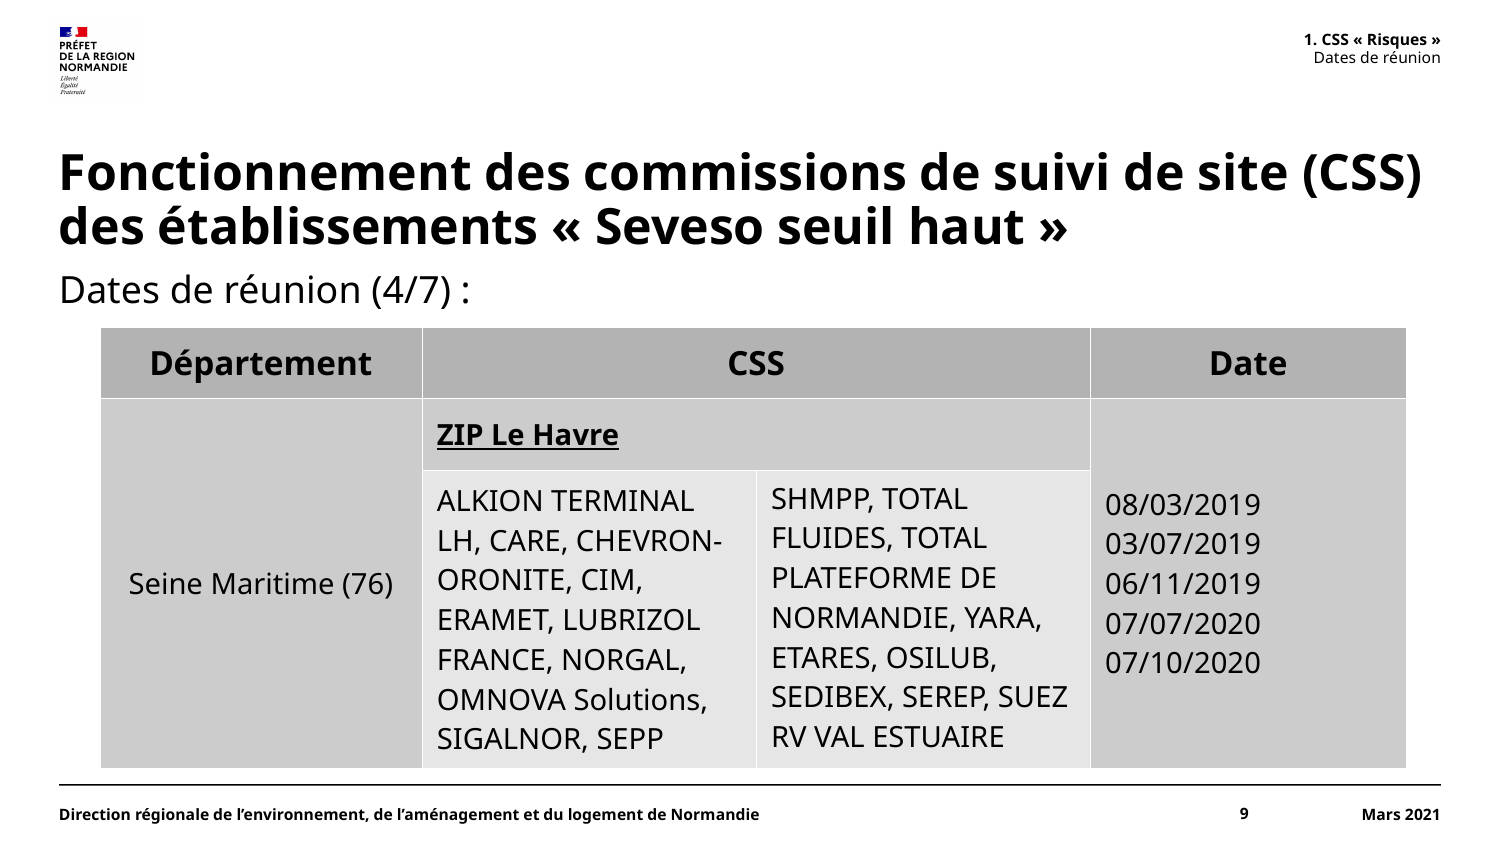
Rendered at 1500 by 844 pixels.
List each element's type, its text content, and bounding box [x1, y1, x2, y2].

list Dates de réunion (4/7) : [59, 265, 1454, 688]
table_cell ZIP Le Havre [423, 399, 1090, 470]
table_cell SHMPP, TOTAL FLUIDES, TOTAL PLATEFORME DE NORMANDIE, YARA, ETARES, OSILUB, SEDIBEX, SEREP, SUEZ RV VAL ESTUAIRE [757, 471, 1090, 768]
slide_number <numéro> [1027, 784, 1249, 844]
table_cell Seine Maritime (76) [101, 399, 422, 768]
title Fonctionnement des commissions de suivi de site (CSS) des établissements « Seveso seuil haut » [59, 147, 1441, 265]
table_cell ALKION TERMINAL LH, CARE, CHEVRON-ORONITE, CIM, ERAMET, LUBRIZOL FRANCE, NORGAL, OMNOVA Solutions, SIGALNOR, SEPP [423, 471, 756, 768]
footer Direction régionale de l’environnement, de l’aménagement et du logement de Normandie [59, 784, 1027, 844]
table_header Date [1091, 328, 1406, 398]
picture [50, 17, 144, 104]
list CSS « Risques » Dates de réunion [543, 29, 1441, 89]
table_header CSS [423, 328, 1090, 398]
table_cell 08/03/2019 03/07/2019 06/11/2019 07/07/2020 07/10/2020 [1091, 399, 1406, 768]
slide_number Mars 2021 [1249, 784, 1441, 844]
table_header Département [101, 328, 422, 398]
